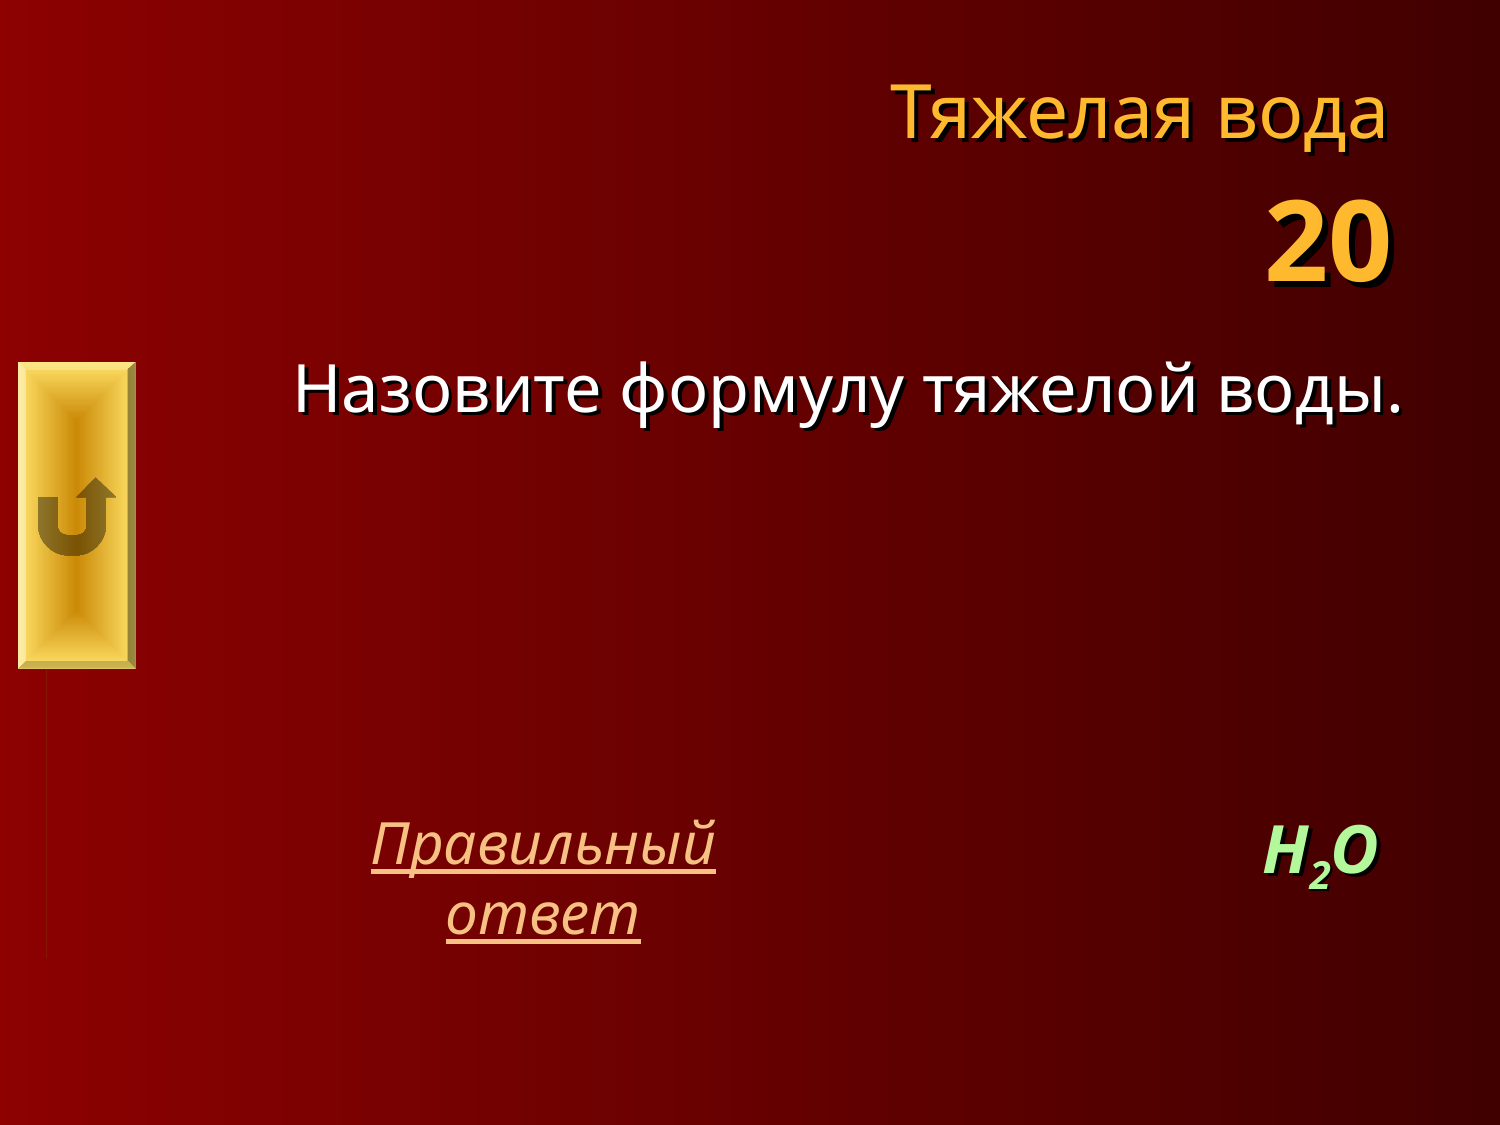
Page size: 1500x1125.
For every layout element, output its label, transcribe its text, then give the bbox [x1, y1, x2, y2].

text_box 60 [17, 361, 26, 669]
text_box Правильный ответ [253, 798, 833, 882]
title Тяжелая вода [797, 54, 1483, 161]
subtitle Назовите формулу тяжелой воды. [277, 337, 1447, 764]
text_box H2O [253, 798, 1412, 1094]
text_box 20 [1234, 160, 1424, 291]
text_box [19, 361, 136, 669]
